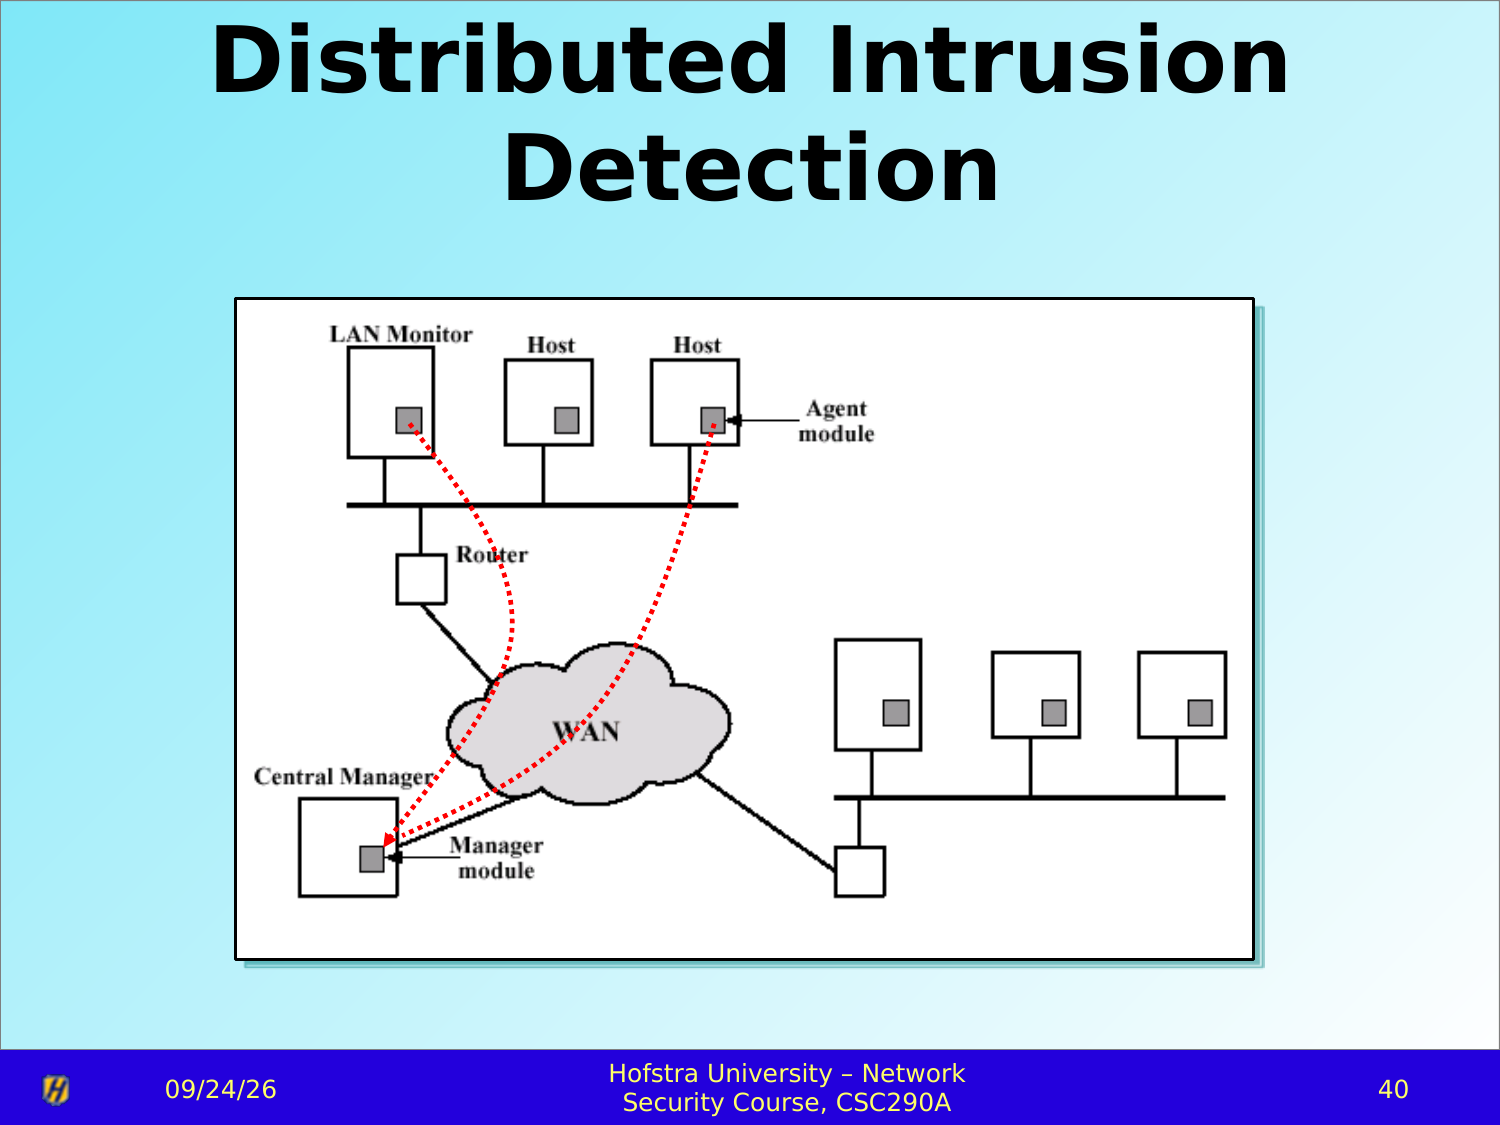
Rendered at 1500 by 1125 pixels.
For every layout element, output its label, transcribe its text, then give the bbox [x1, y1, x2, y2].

picture [237, 299, 1253, 958]
title Distributed Intrusion Detection [112, 0, 1391, 230]
picture [37, 1072, 76, 1110]
